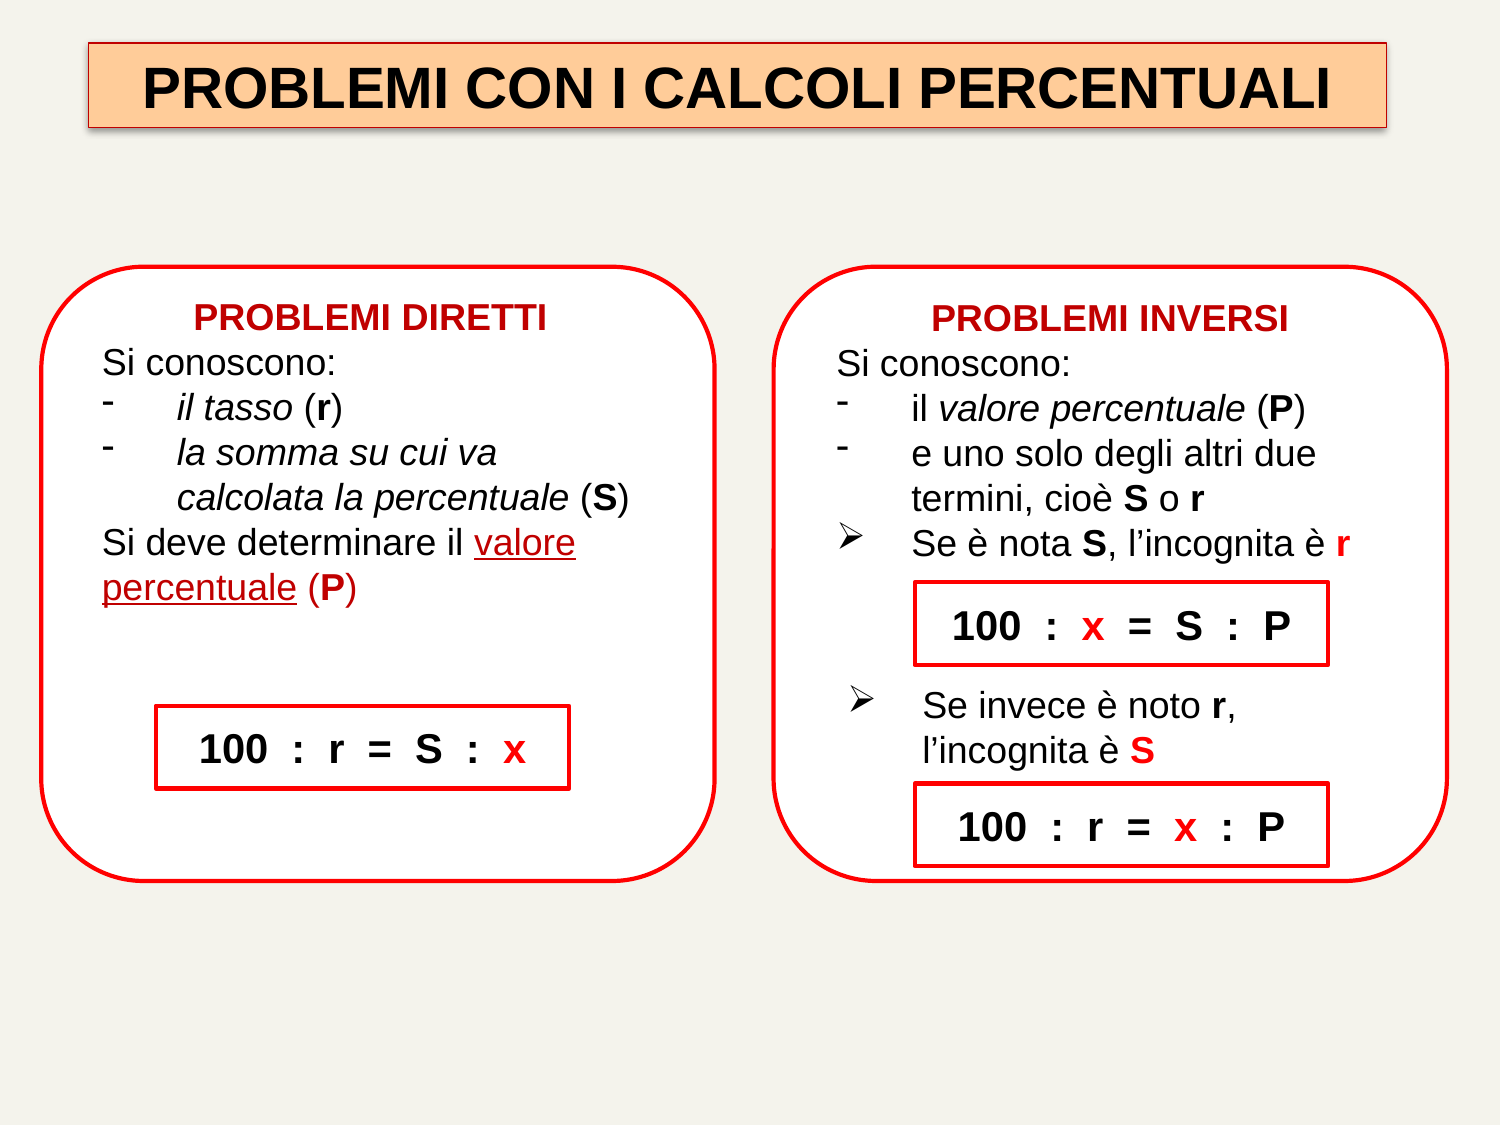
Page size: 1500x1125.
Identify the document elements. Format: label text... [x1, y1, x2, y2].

text_box [773, 266, 1447, 881]
text_box PROBLEMI DIRETTI Si conoscono: il tasso (r) la somma su cui va calcolata la percentuale (S) Si deve determinare il valore percentuale (P) [87, 285, 655, 661]
text_box 100 : r = x : P [914, 783, 1329, 867]
text_box Se invece è noto r, l’incognita è S [832, 673, 1399, 779]
text_box [41, 266, 715, 881]
text_box 100 : x = S : P [914, 582, 1329, 665]
text_box PROBLEMI CON I CALCOLI PERCENTUALI [88, 42, 1387, 128]
text_box 100 : r = S : x [155, 705, 570, 789]
text_box PROBLEMI INVERSI Si conoscono: il valore percentuale (P) e uno solo degli altri due termini, cioè S o r Se è nota S, l’incognita è r [821, 286, 1399, 571]
